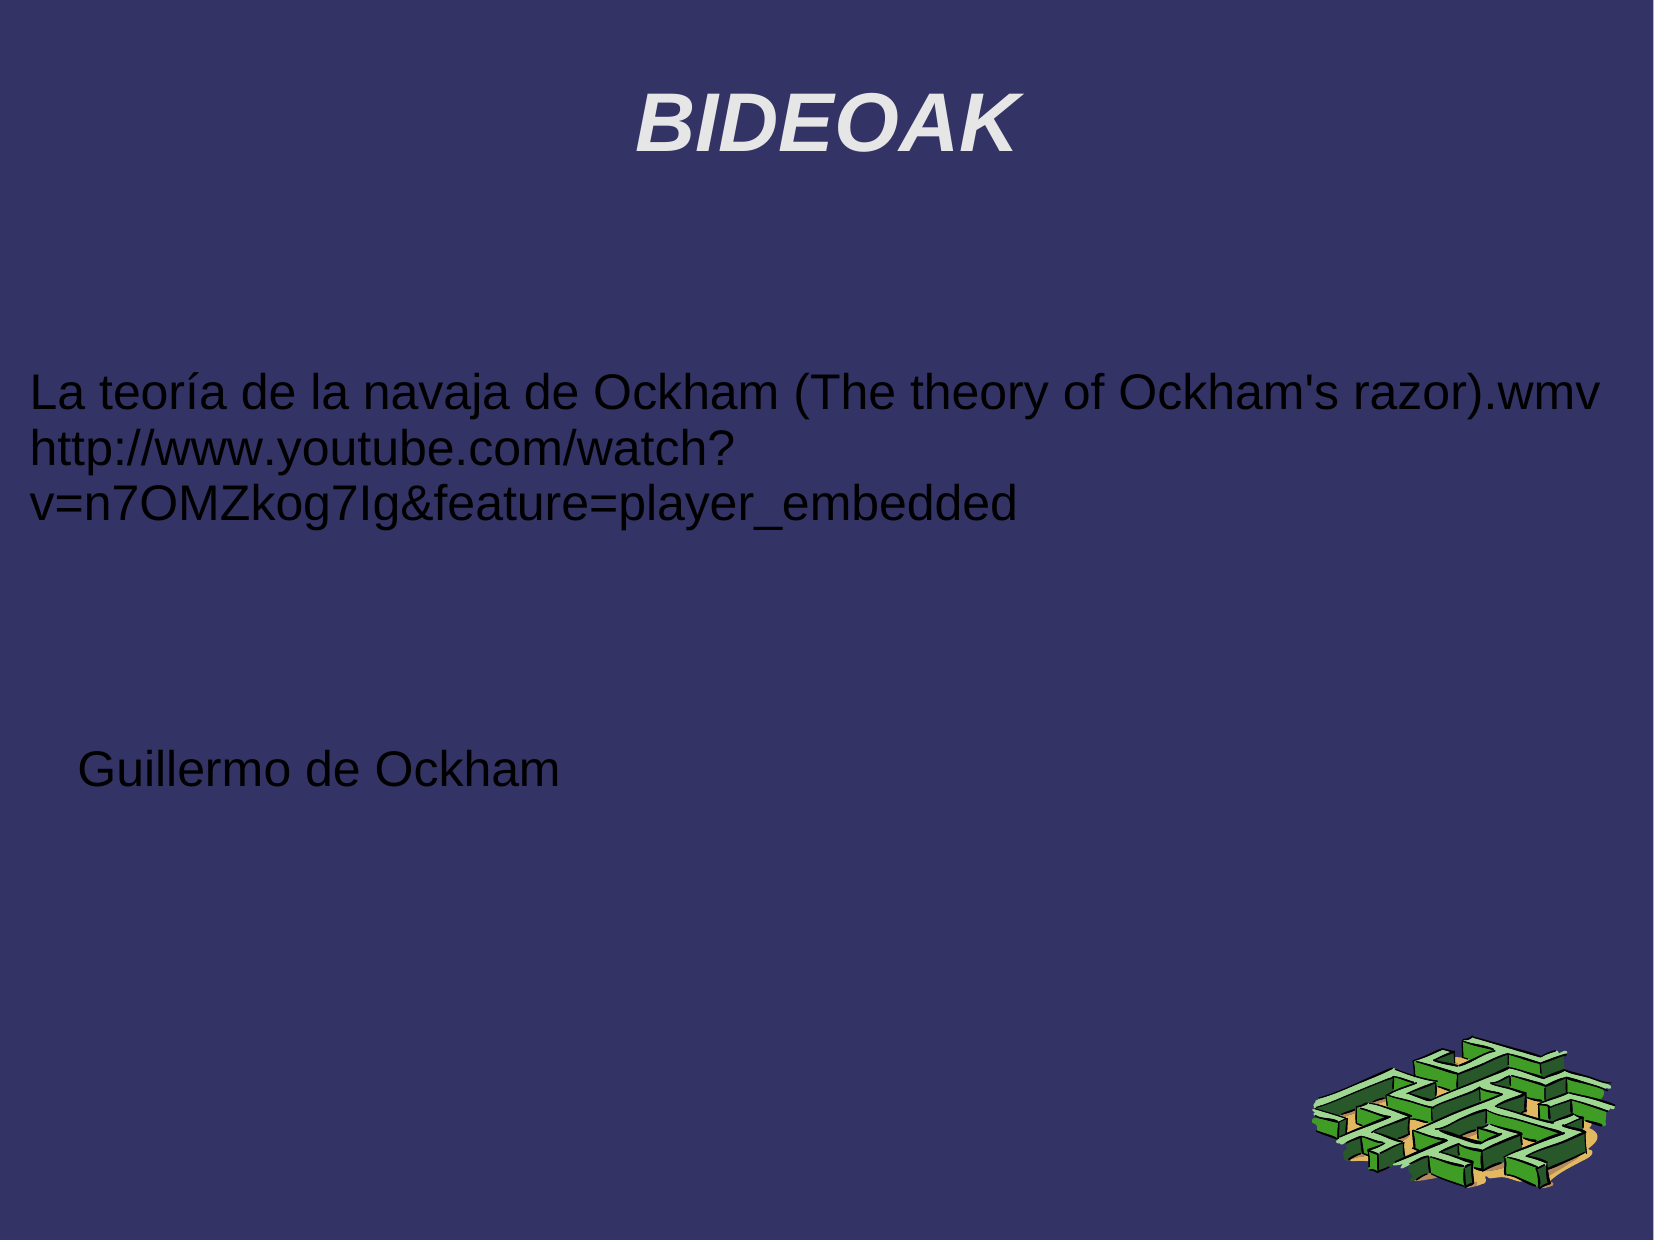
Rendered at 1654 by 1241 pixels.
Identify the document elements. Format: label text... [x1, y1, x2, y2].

text_box Guillermo de Ockham [77, 741, 562, 853]
text_box La teoría de la navaja de Ockham (The theory of Ockham's razor).wmv http://www.youtube.com/watch?v=n7OMZkog7Ig&feature=player_embedded [29, 364, 1603, 532]
title BIDEOAK [121, 19, 1534, 227]
